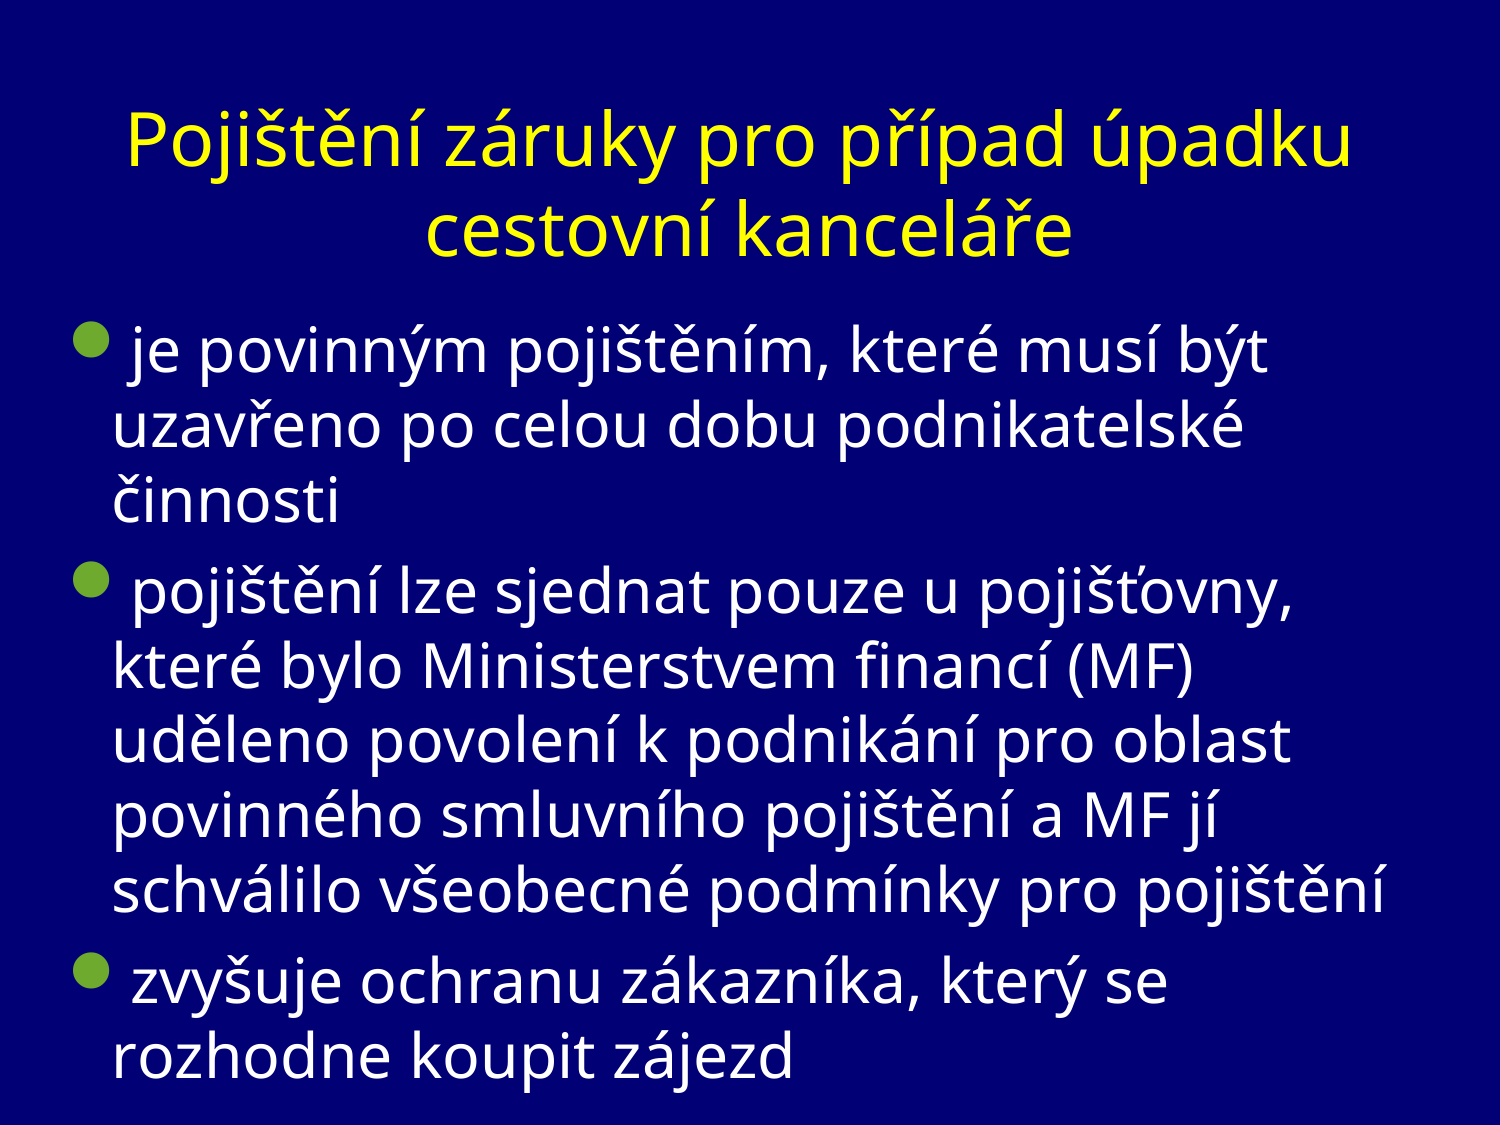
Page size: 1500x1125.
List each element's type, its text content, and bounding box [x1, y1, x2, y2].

text_box Pojištění záruky pro případ úpadku cestovní kanceláře [0, 87, 1500, 276]
text_box je povinným pojištěním, které musí být uzavřeno po celou dobu podnikatelské činnosti pojištění lze sjednat pouze u pojišťovny, které bylo Ministerstvem financí (MF) uděleno povolení k podnikání pro oblast povinného smluvního pojištění a MF jí schválilo všeobecné podmínky pro pojištění zvyšuje ochranu zákazníka, který se rozhodne koupit zájezd [53, 302, 1449, 1125]
